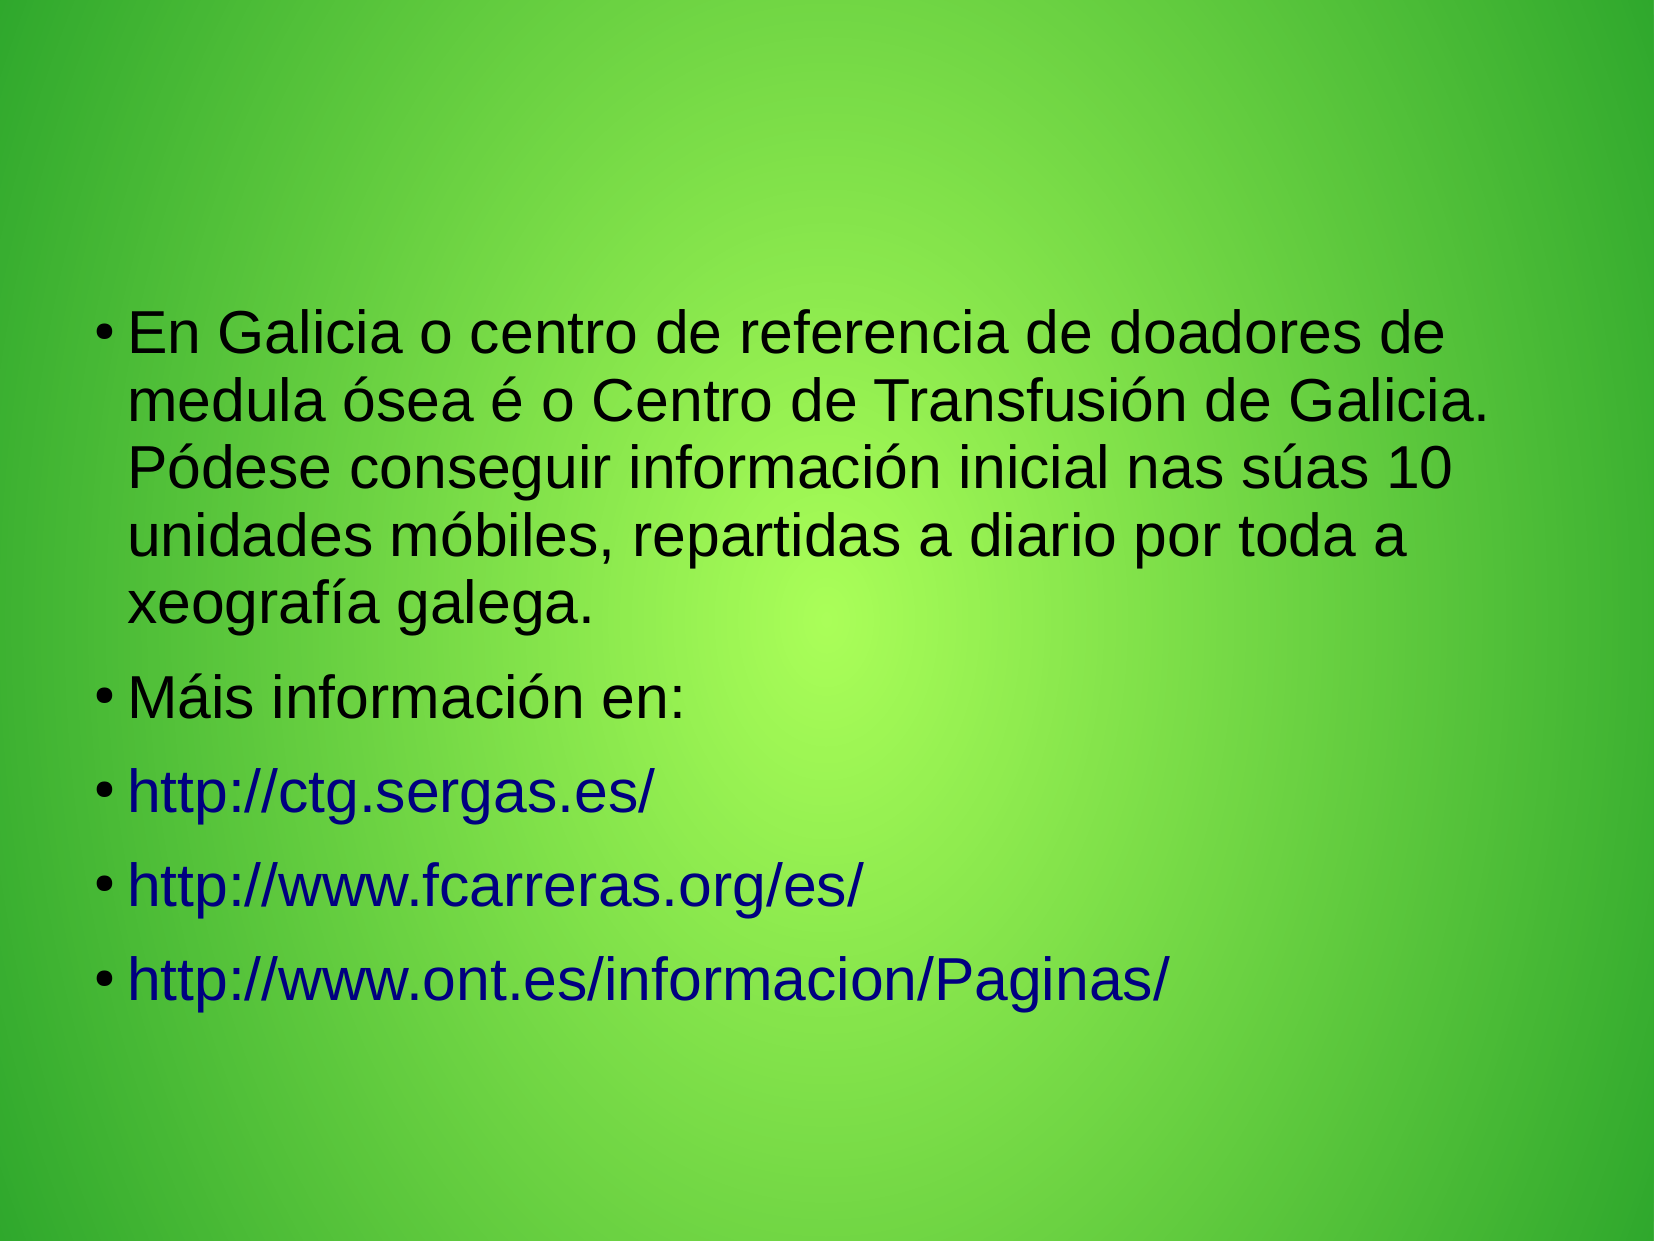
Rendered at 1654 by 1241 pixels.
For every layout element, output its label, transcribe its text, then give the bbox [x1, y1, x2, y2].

list En Galicia o centro de referencia de doadores de medula ósea é o Centro de Transfusión de Galicia. Pódese conseguir información inicial nas súas 10 unidades móbiles, repartidas a diario por toda a xeografía galega. Máis información en: http://ctg.sergas.es/ http://www.fcarreras.org/es/ http://www.ont.es/informacion/Paginas/ [82, 299, 1571, 1019]
